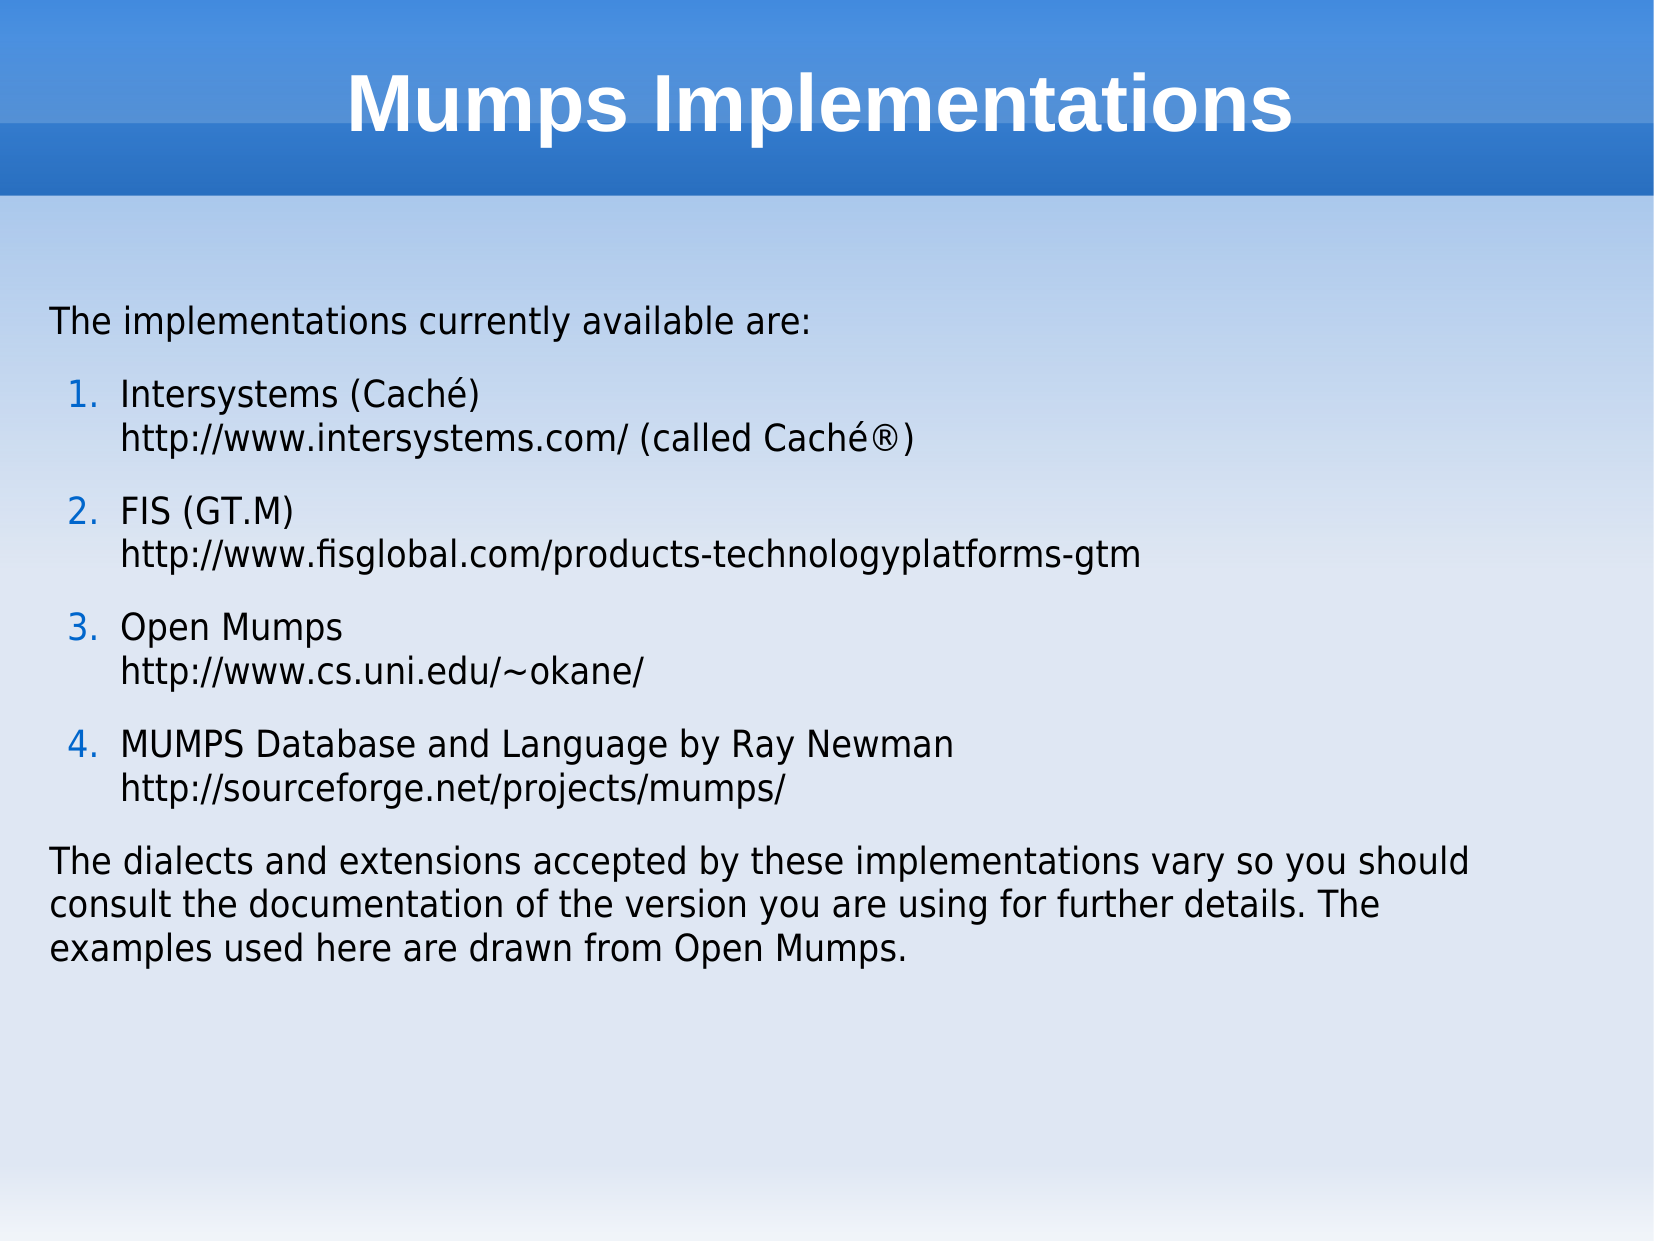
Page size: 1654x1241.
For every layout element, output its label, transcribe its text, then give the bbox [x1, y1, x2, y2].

title Mumps Implementations [76, 0, 1565, 208]
picture [0, 0, 1654, 1241]
list The implementations currently available are: Intersystems (Caché) http://www.intersystems.com/ (called Caché®) FIS (GT.M) http://www.fisglobal.com/products-technologyplatforms-gtm Open Mumps http://www.cs.uni.edu/~okane/ MUMPS Database and Language by Ray Newman http://sourceforge.net/projects/mumps/ The dialects and extensions accepted by these implementations vary so you should consult the documentation of the version you are using for further details. The examples used here are drawn from Open Mumps. [49, 300, 1538, 1119]
